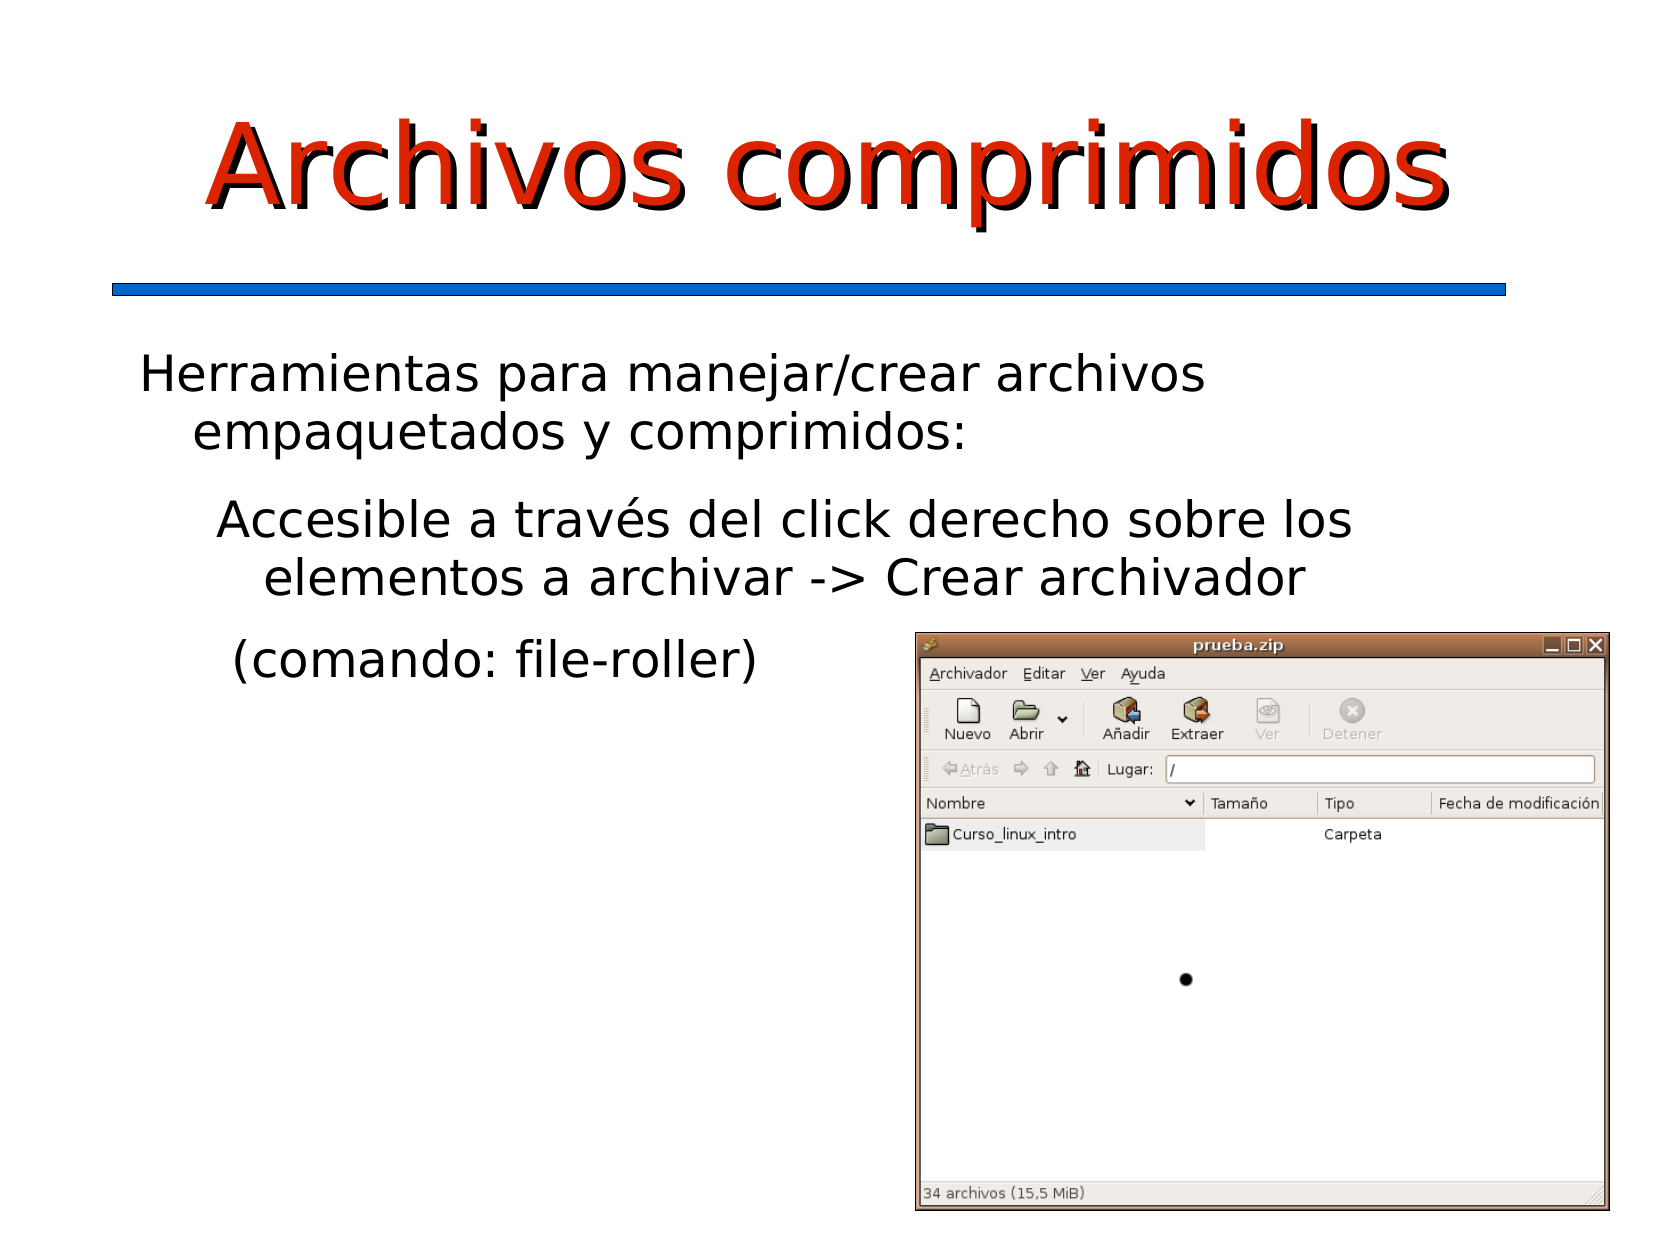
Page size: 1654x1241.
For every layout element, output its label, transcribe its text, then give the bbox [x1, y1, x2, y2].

title Archivos comprimidos [121, 61, 1534, 269]
picture [915, 632, 1610, 1211]
list Herramientas para manejar/crear archivos empaquetados y comprimidos: Accesible a través del click derecho sobre los elementos a archivar -> Crear archivador (comando: file-roller) [121, 344, 1534, 1127]
